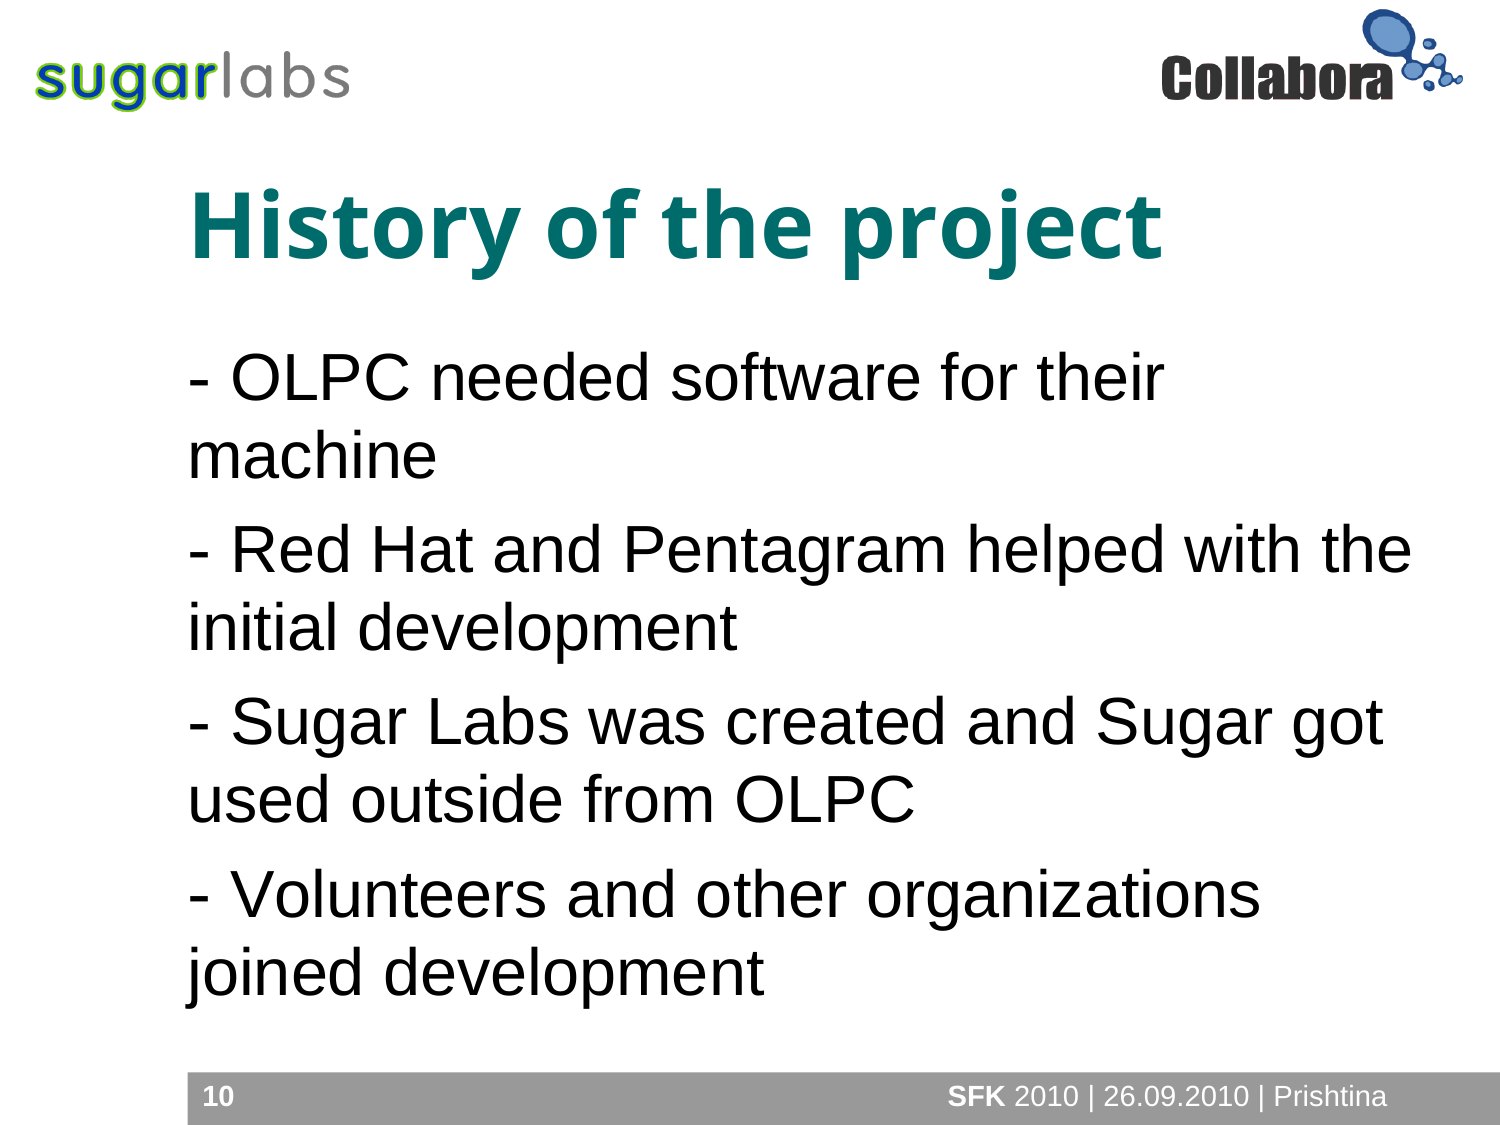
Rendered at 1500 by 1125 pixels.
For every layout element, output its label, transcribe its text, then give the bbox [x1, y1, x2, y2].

title History of the project [187, 80, 1500, 344]
picture [35, 51, 349, 112]
picture [1162, 9, 1463, 80]
list OLPC needed software for their machine Red Hat and Pentagram helped with the initial development Sugar Labs was created and Sugar got used outside from OLPC Volunteers and other organizations joined development [187, 337, 1425, 1042]
